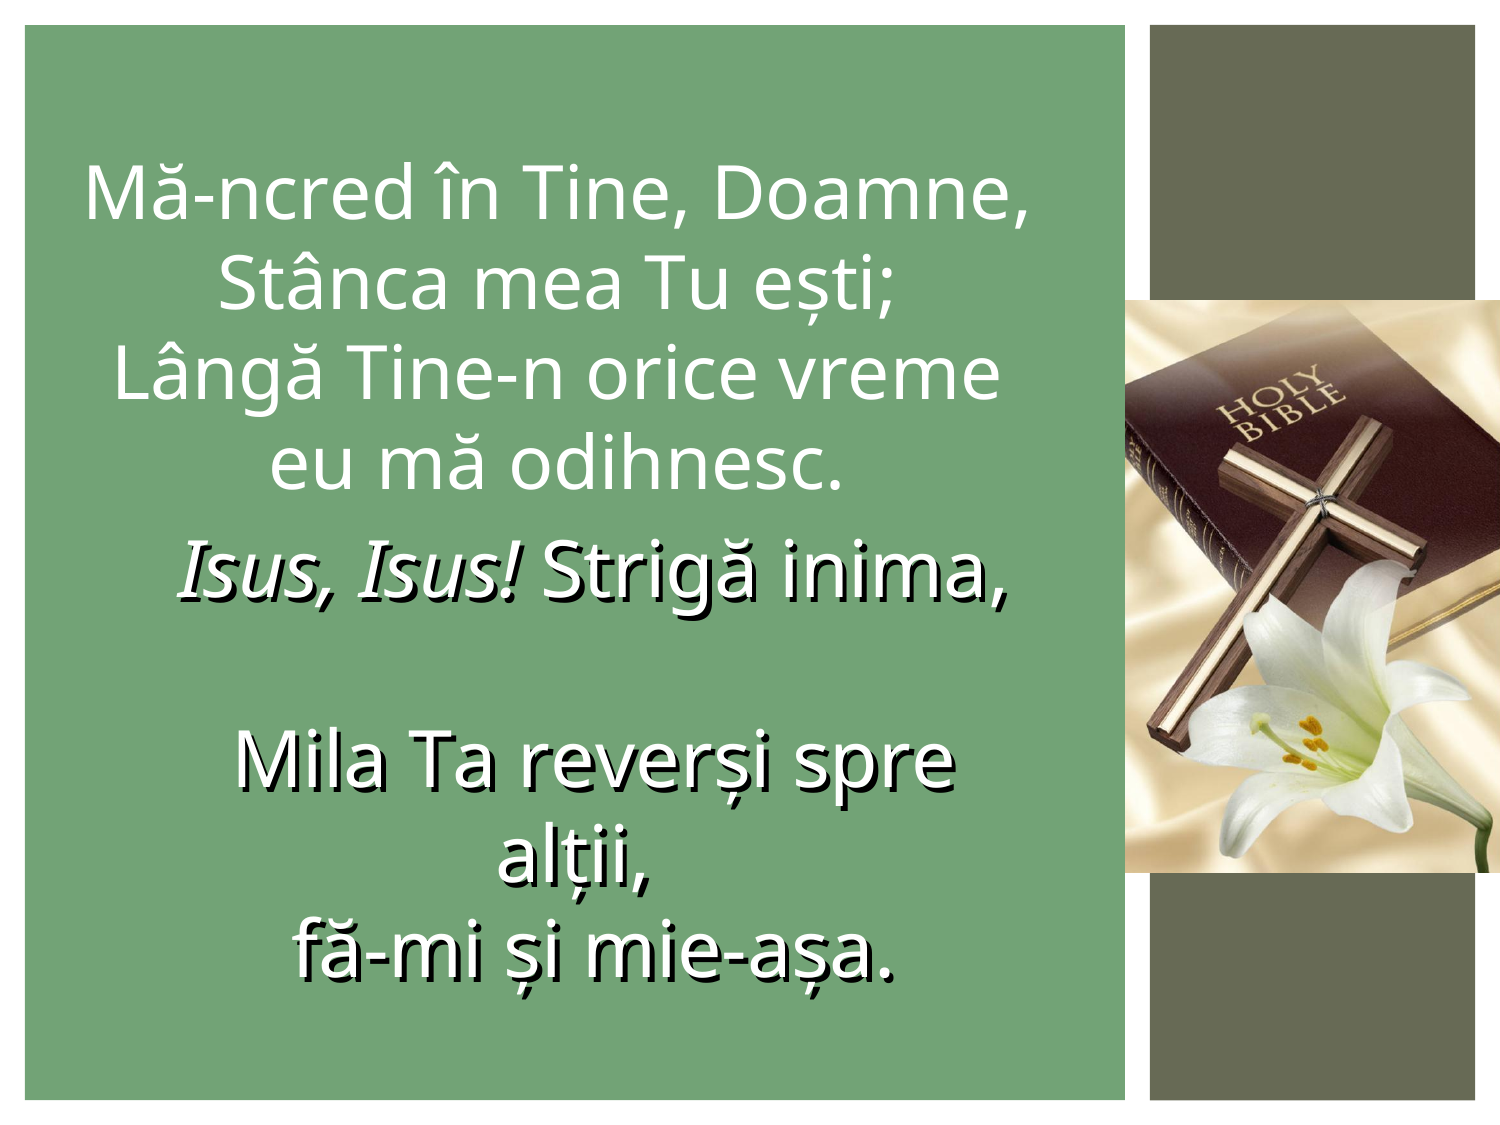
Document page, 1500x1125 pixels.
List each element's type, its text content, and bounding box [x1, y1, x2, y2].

picture [1125, 299, 1500, 873]
text_box Mă-ncred în Tine, Doamne, Stânca mea Tu ești; Lângă Tine-n orice vreme eu mă odihnesc. [38, 137, 1077, 513]
text_box Isus, Isus! Strigă inima, Mila Ta reverşi spre alţii, fă‑mi şi mie‑aşa. [162, 587, 1025, 925]
